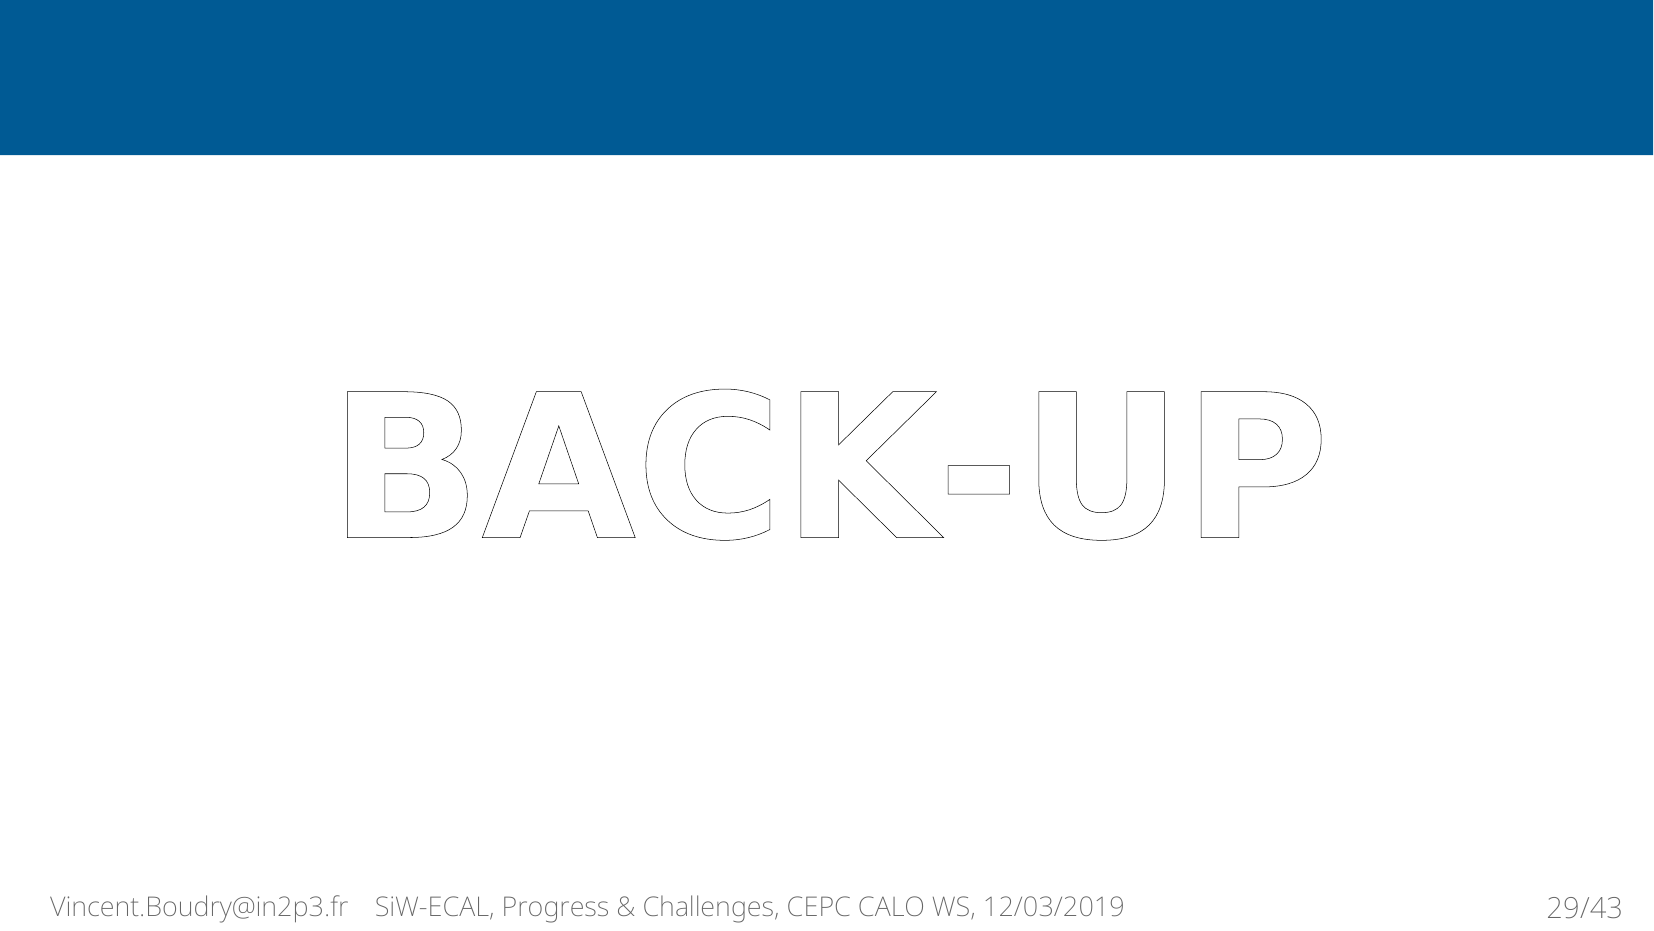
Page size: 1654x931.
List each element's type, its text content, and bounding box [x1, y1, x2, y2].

subtitle BACK-UP [24, 166, 1635, 771]
